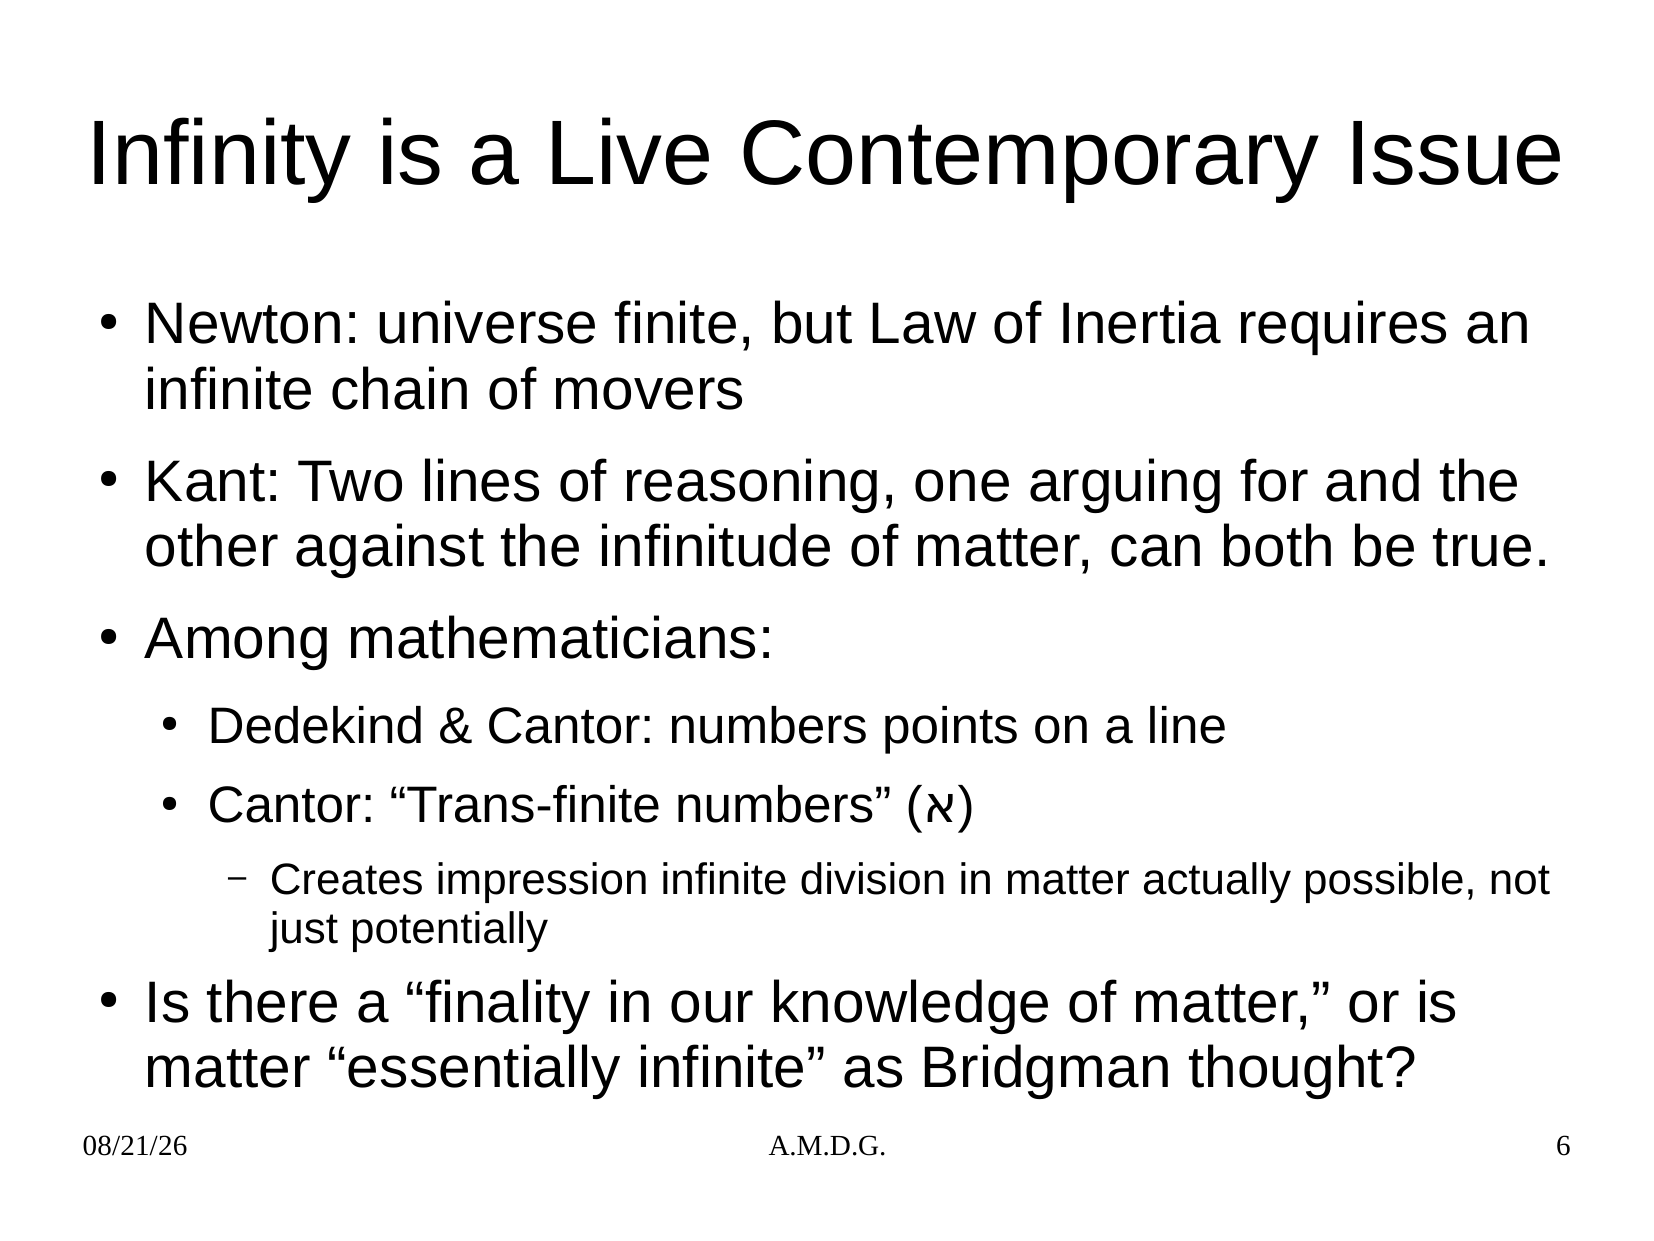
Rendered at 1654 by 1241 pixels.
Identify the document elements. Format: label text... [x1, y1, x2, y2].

title Infinity is a Live Contemporary Issue [82, 49, 1571, 257]
list Newton: universe finite, but Law of Inertia requires an infinite chain of movers Kant: Two lines of reasoning, one arguing for and the other against the infinitude of matter, can both be true. Among mathematicians: Dedekind & Cantor: numbers points on a line Cantor: “Trans-finite numbers” (א) Creates impression infinite division in matter actually possible, not just potentially Is there a “finality in our knowledge of matter,” or is matter “essentially infinite” as Bridgman thought? [82, 290, 1571, 1109]
